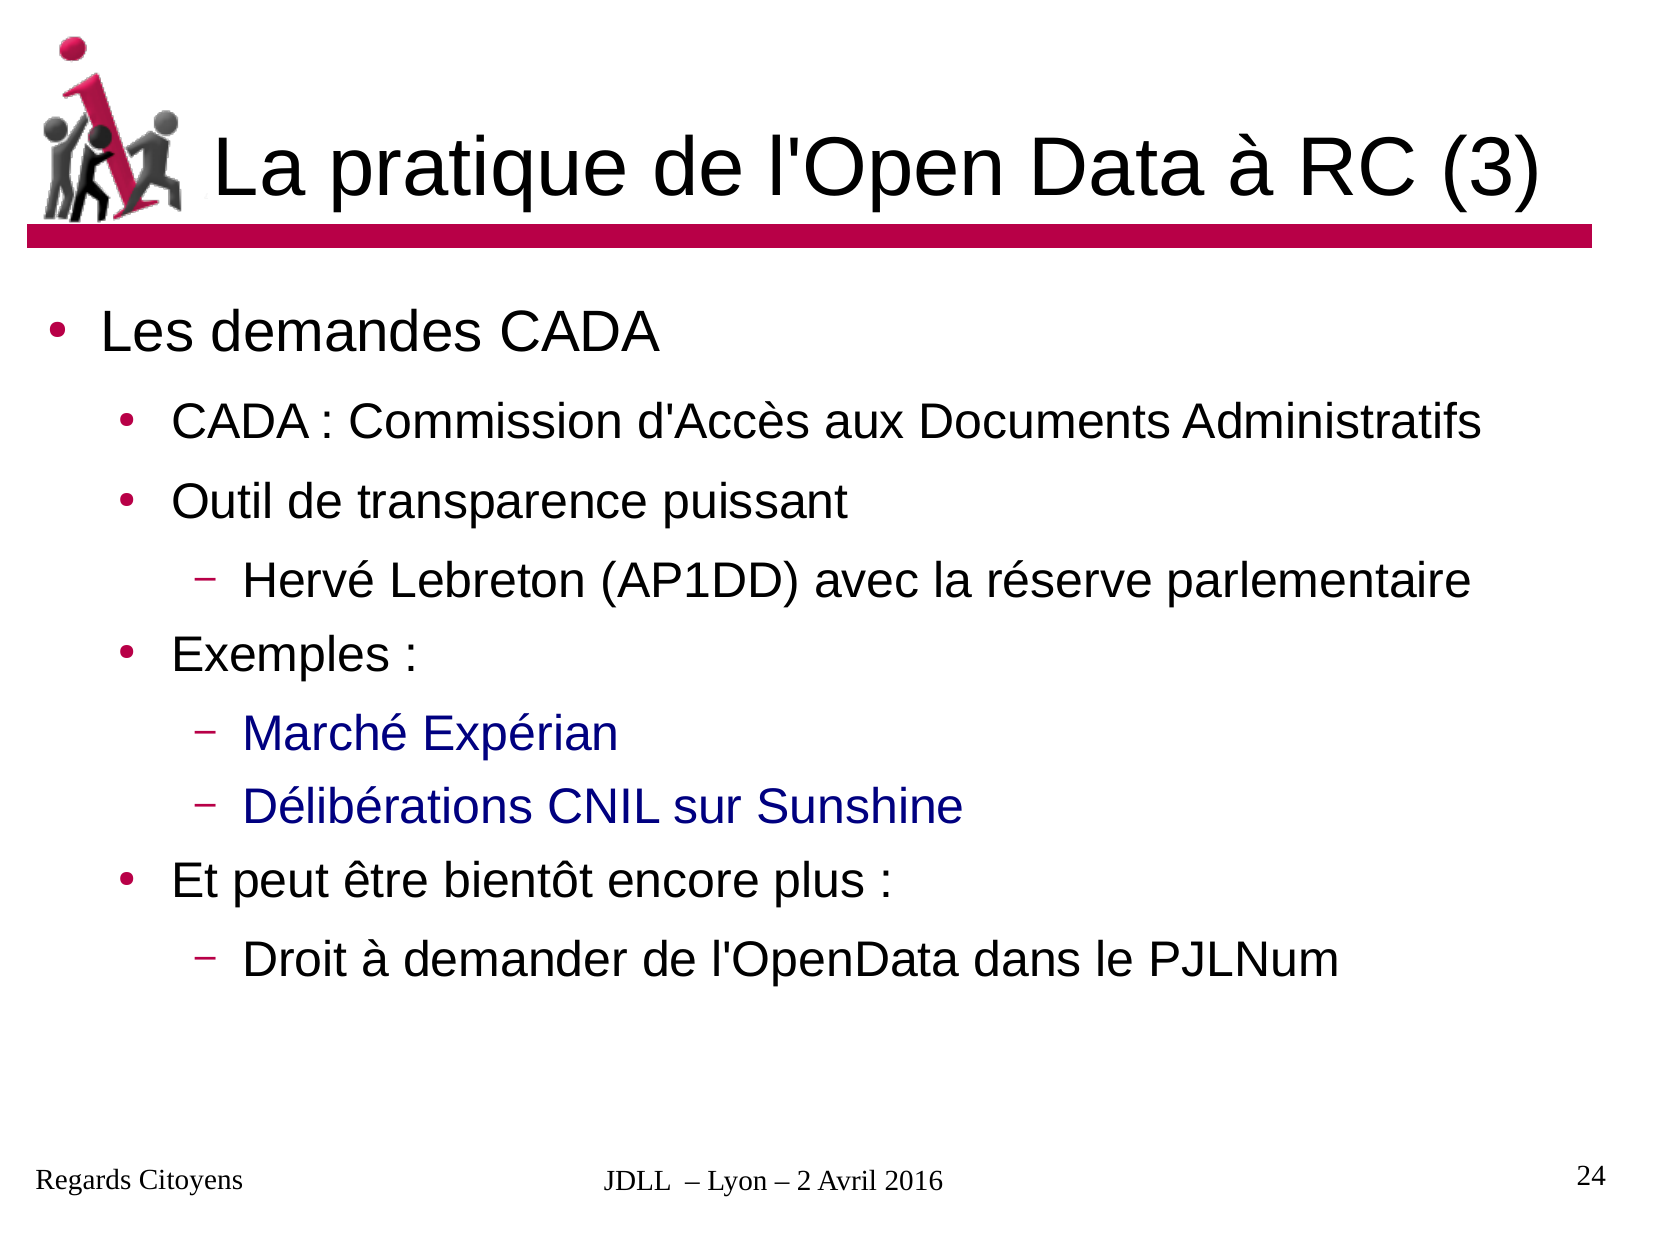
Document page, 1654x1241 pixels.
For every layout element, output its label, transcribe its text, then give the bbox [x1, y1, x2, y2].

title La pratique de l'Open Data à RC (3) [212, 70, 1648, 264]
picture [27, 31, 208, 224]
list Les demandes CADA CADA : Commission d'Accès aux Documents Administratifs Outil de transparence puissant Hervé Lebreton (AP1DD) avec la réserve parlementaire Exemples : Marché Expérian Délibérations CNIL sur Sunshine Et peut être bientôt encore plus : Droit à demander de l'OpenData dans le PJLNum [29, 194, 1654, 1052]
